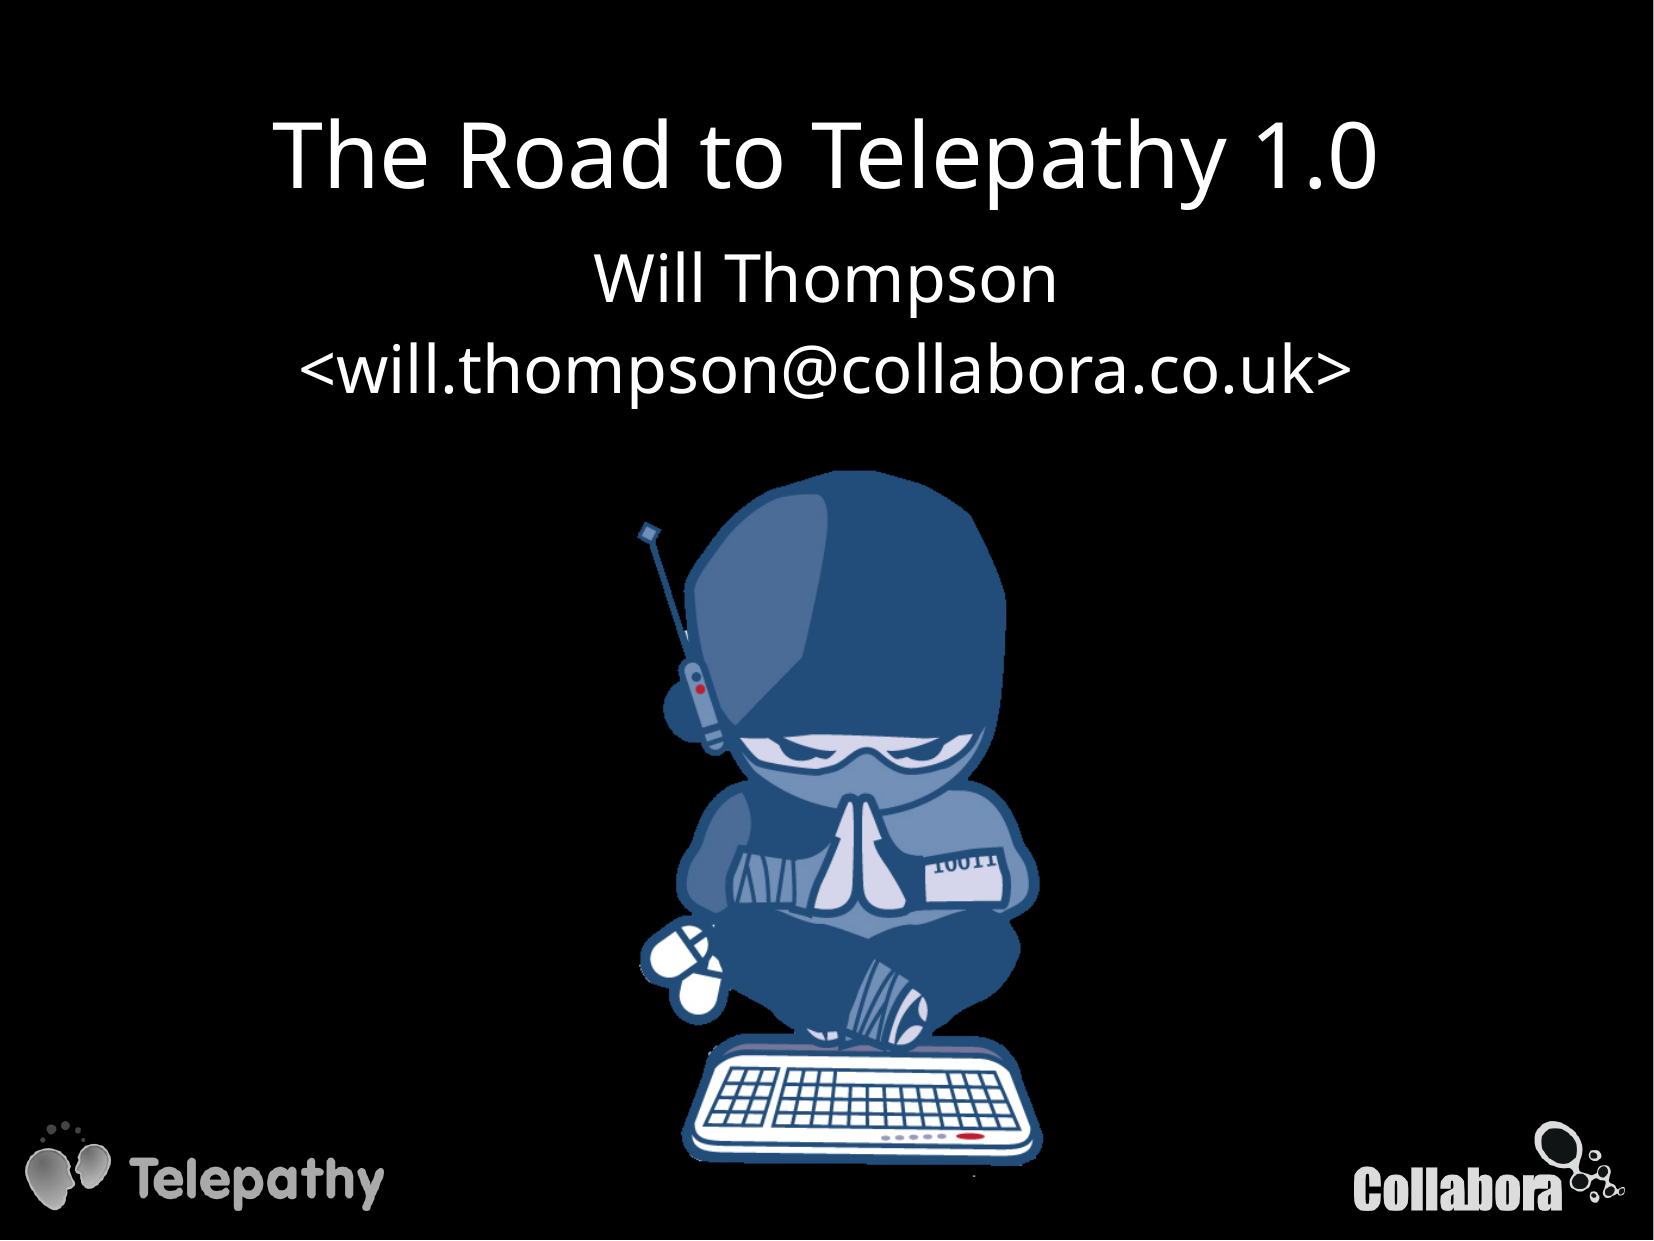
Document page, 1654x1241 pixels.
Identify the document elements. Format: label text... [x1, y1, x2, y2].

picture [513, 466, 1203, 1184]
subtitle Will Thompson <will.thompson@collabora.co.uk> [82, 281, 1571, 363]
title The Road to Telepathy 1.0 [82, 49, 1571, 257]
picture [25, 1121, 384, 1211]
picture [1354, 1121, 1625, 1211]
